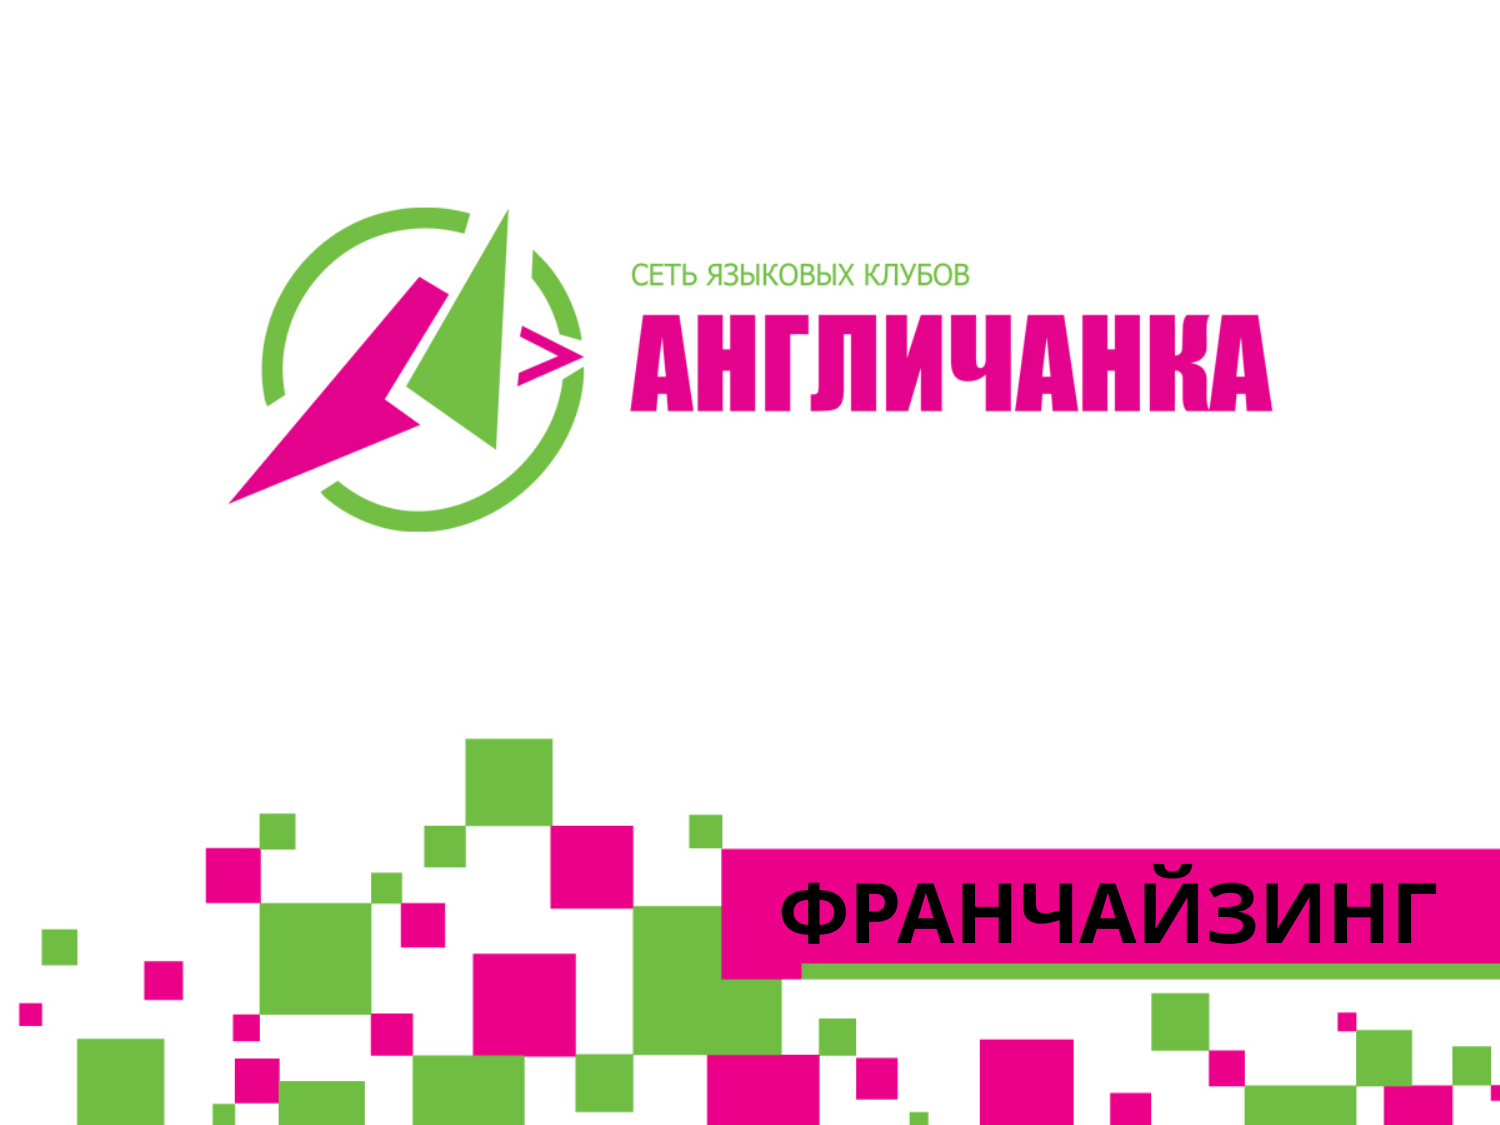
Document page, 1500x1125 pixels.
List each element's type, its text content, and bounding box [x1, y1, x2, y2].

text_box ФРАНЧАЙЗИНГ [667, 852, 1454, 971]
picture [0, 0, 1500, 1125]
